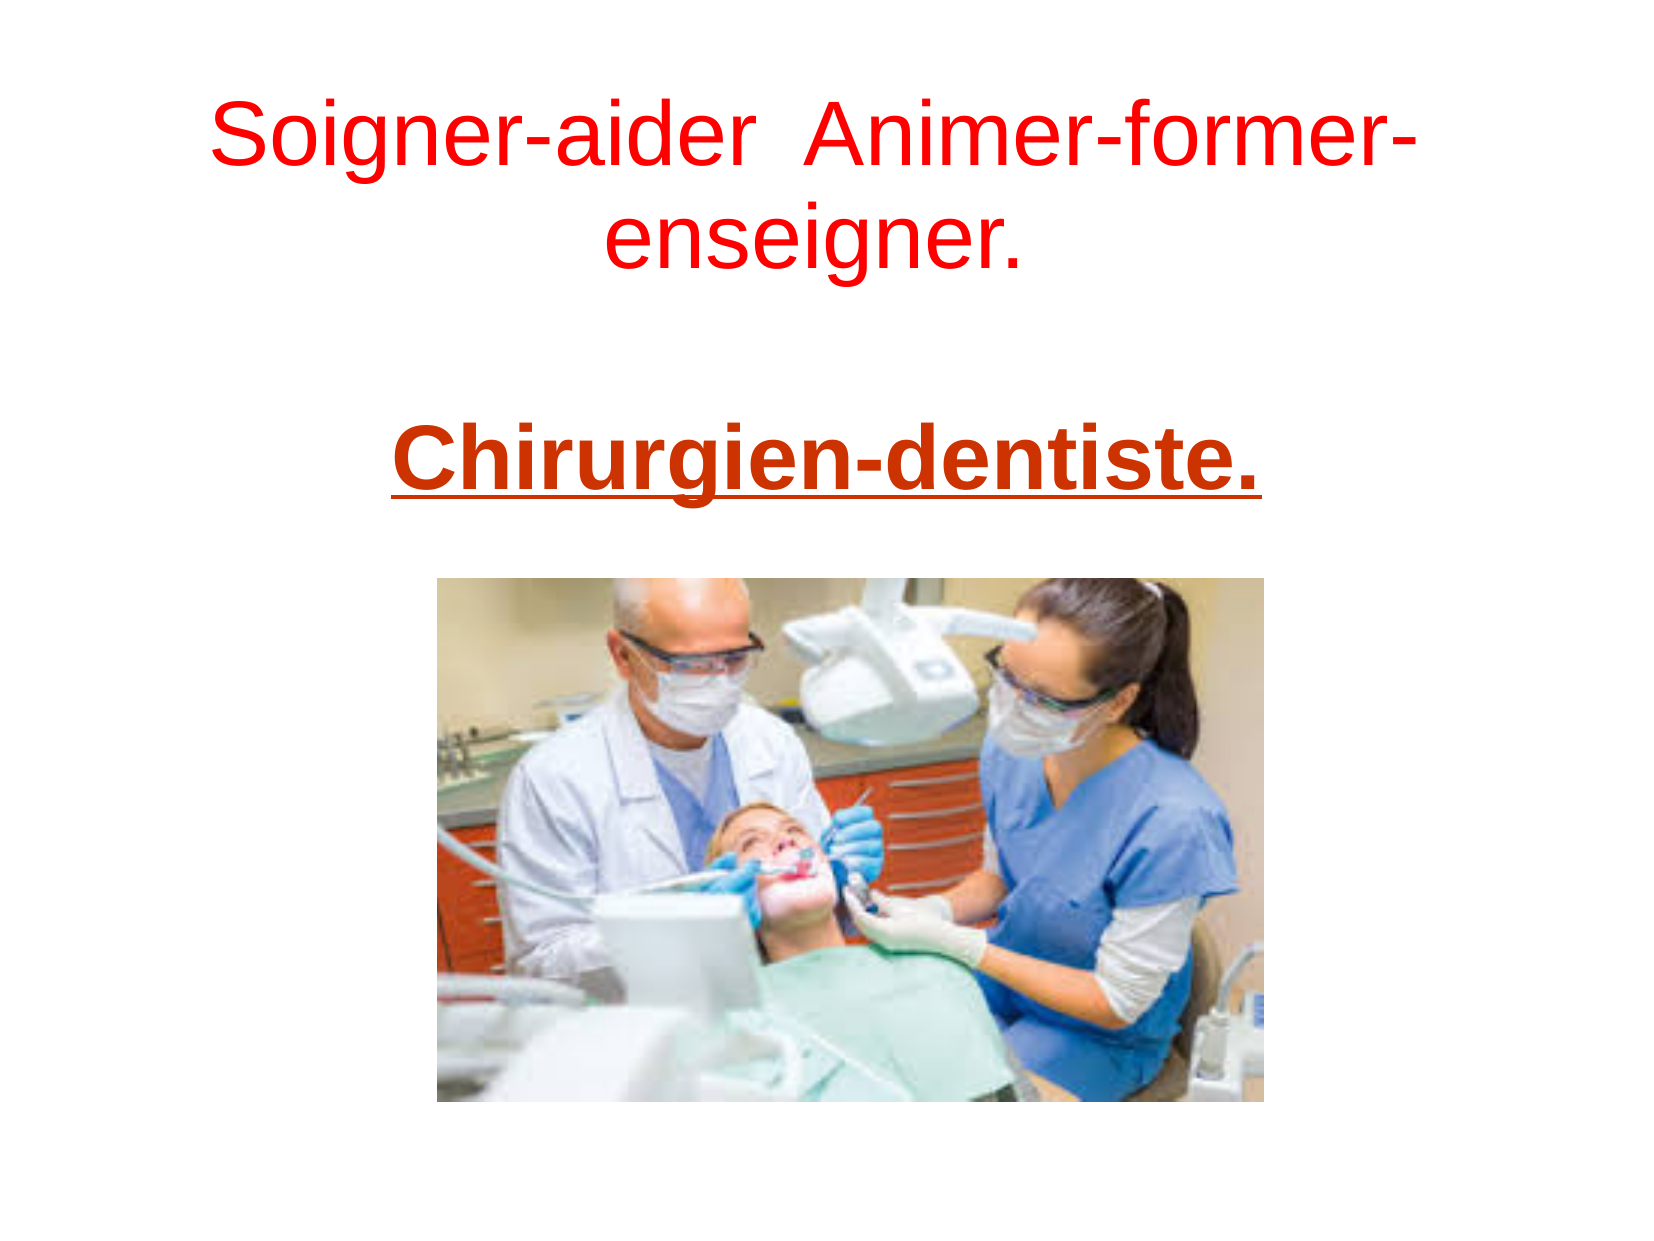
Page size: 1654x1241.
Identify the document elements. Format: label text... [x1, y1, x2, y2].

picture [437, 578, 1264, 1102]
title Chirurgien-dentiste. [82, 354, 1571, 562]
list Soigner-aider Animer-former-enseigner. [70, 82, 1560, 296]
